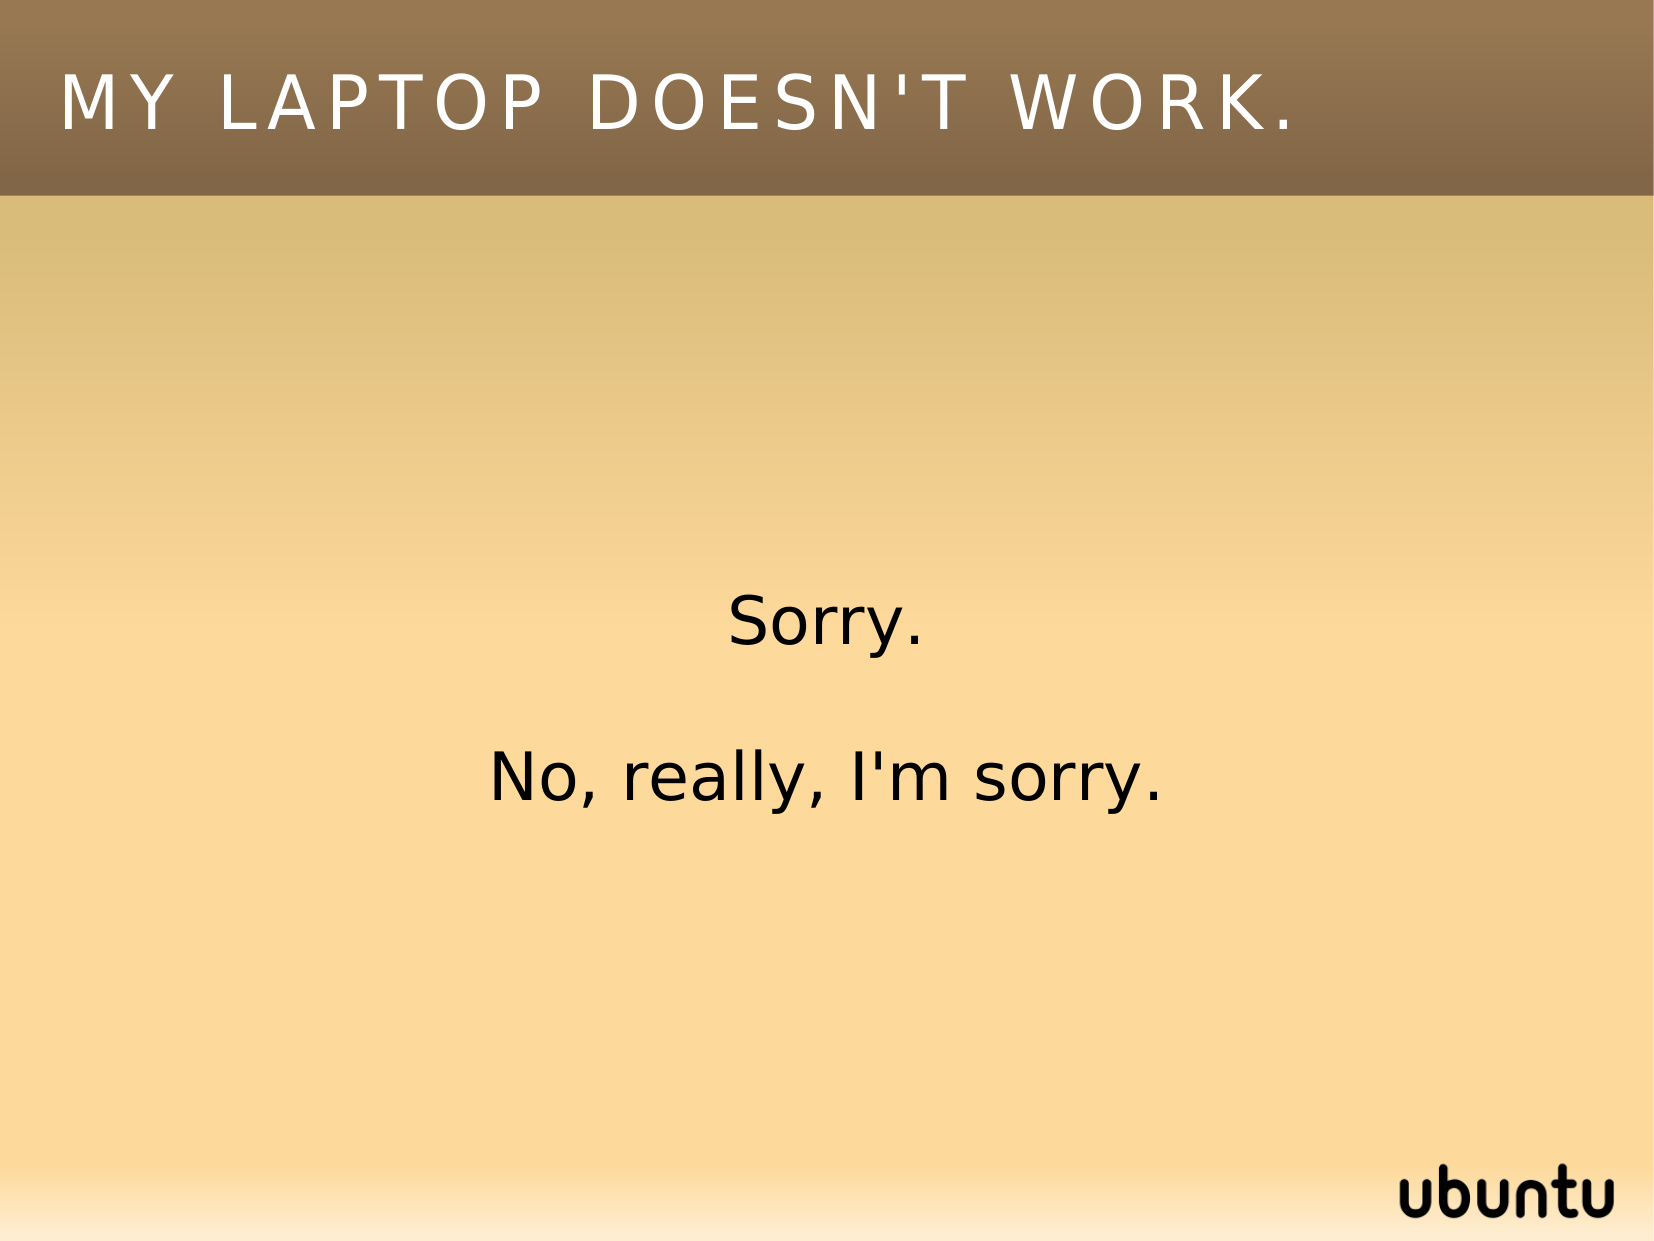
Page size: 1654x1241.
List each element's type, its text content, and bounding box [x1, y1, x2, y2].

title MY LAPTOP DOESN'T WORK. [59, 36, 1595, 171]
picture [0, 0, 1654, 1241]
subtitle Sorry. No, really, I'm sorry. [82, 297, 1571, 1102]
